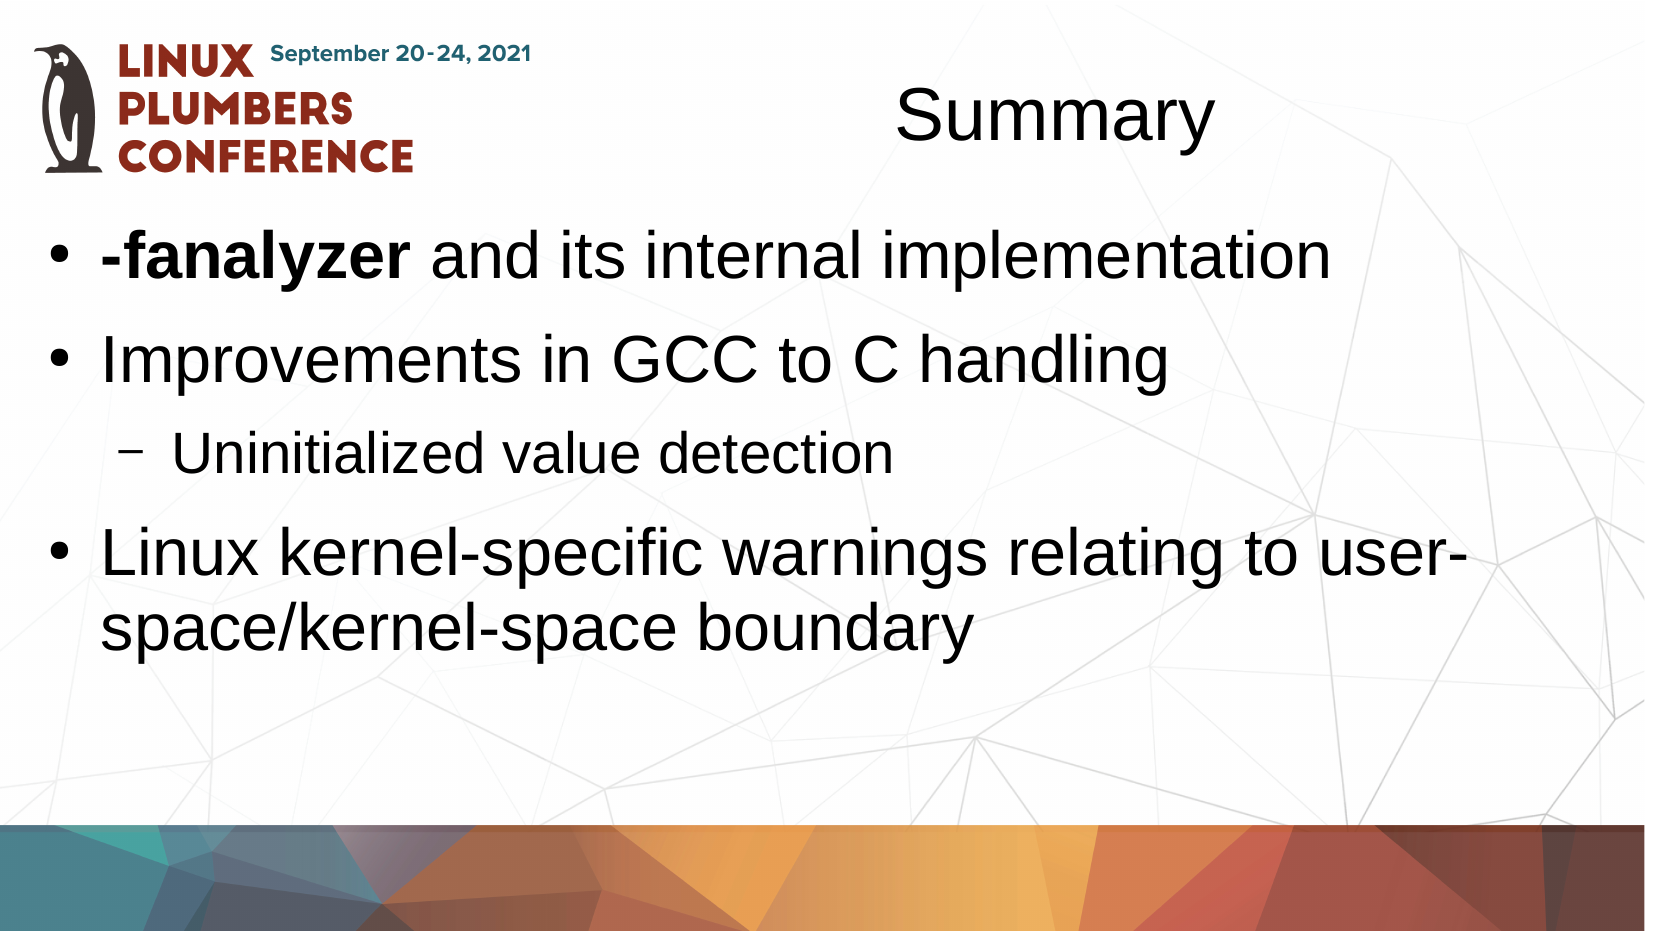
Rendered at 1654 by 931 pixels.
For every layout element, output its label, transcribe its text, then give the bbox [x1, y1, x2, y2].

list -fanalyzer and its internal implementation Improvements in GCC to C handling Uninitialized value detection Linux kernel-specific warnings relating to user-space/kernel-space boundary [30, 217, 1645, 796]
picture [0, 1, 1645, 931]
title Summary [540, 37, 1571, 193]
